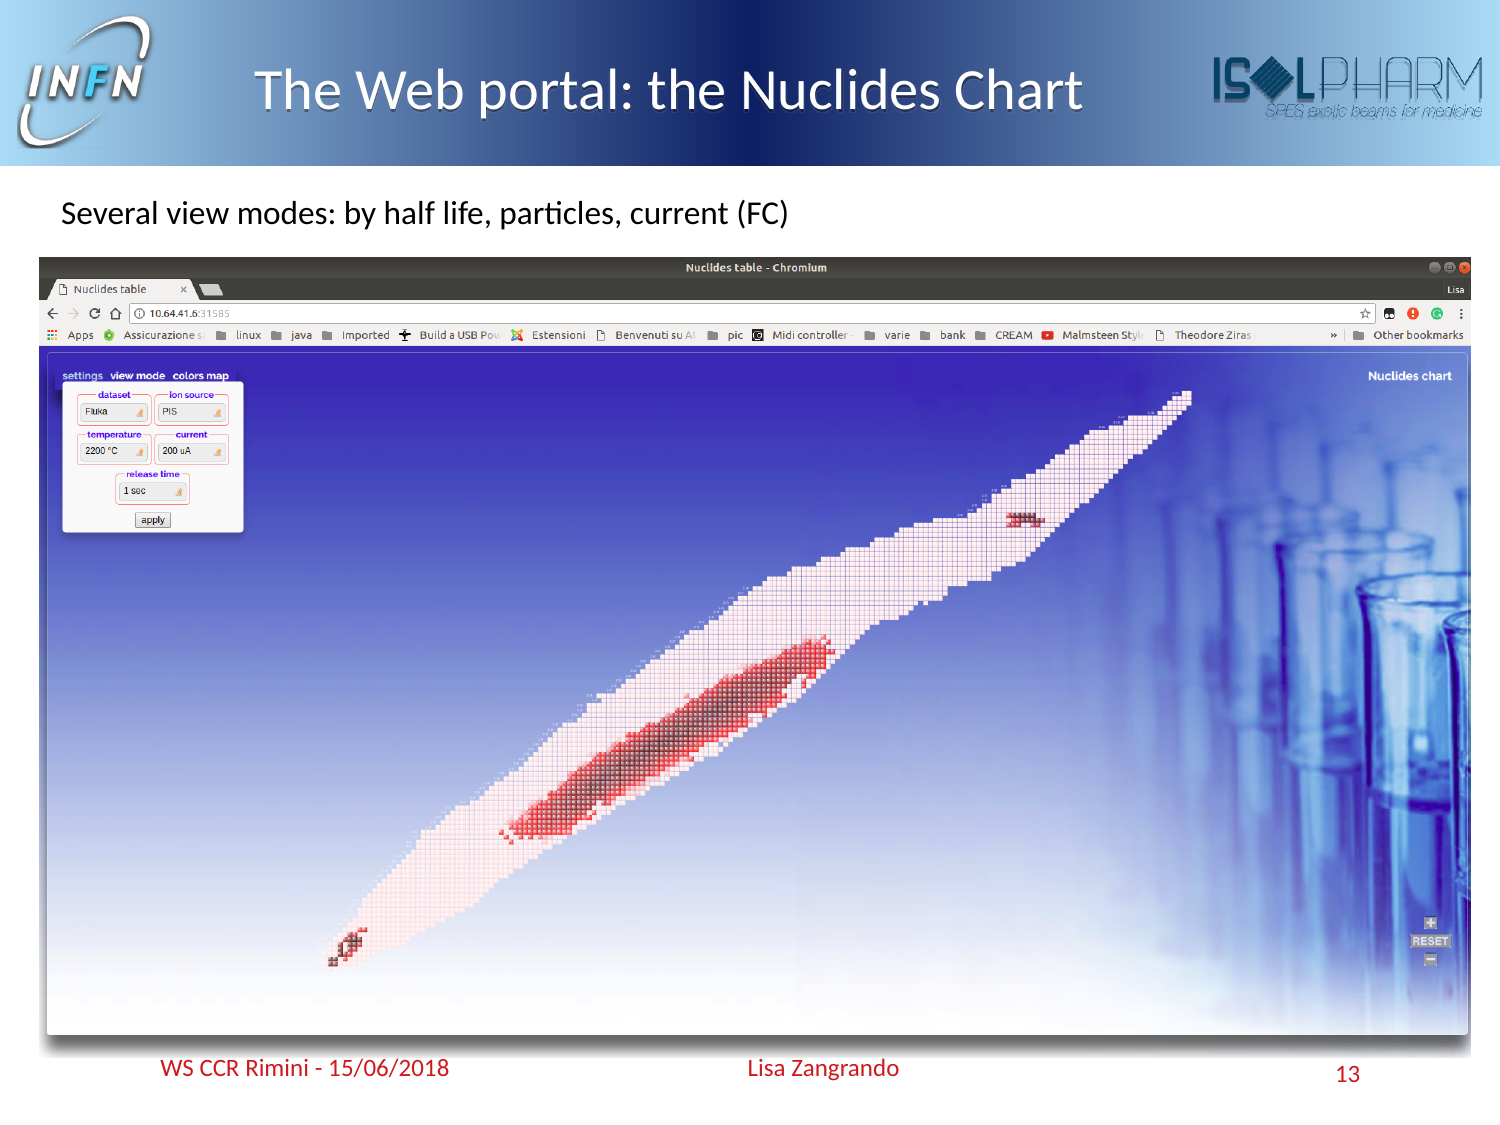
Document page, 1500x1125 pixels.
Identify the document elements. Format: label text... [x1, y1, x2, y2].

picture [1211, 50, 1484, 121]
text_box Several view modes: by half life, particles, current (FC) [46, 192, 1455, 257]
title The Web portal: the Nuclides Chart [184, 39, 1156, 151]
picture [17, 12, 156, 151]
picture [39, 257, 1471, 1058]
